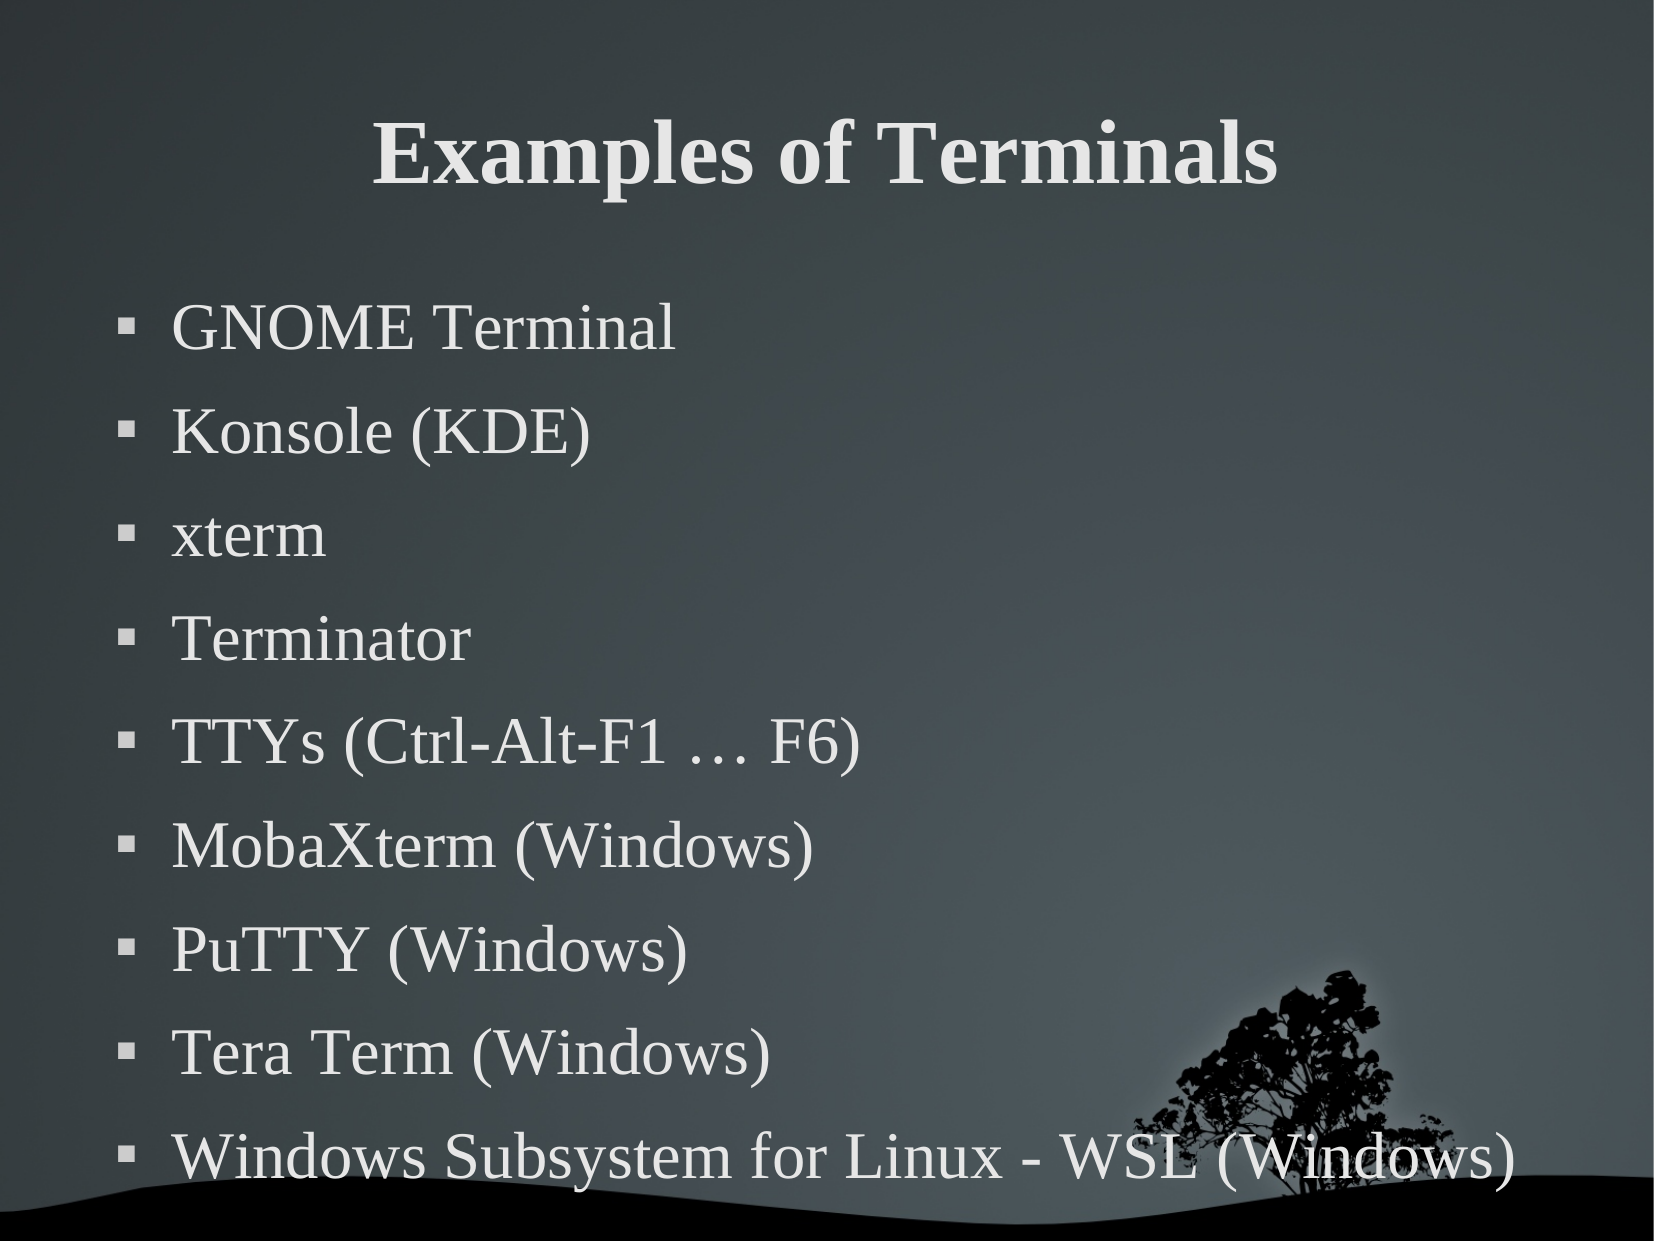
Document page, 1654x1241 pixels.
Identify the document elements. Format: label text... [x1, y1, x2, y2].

picture [0, 0, 1654, 1241]
list GNOME Terminal Konsole (KDE) xterm Terminator TTYs (Ctrl-Alt-F1 … F6) MobaXterm (Windows) PuTTY (Windows) Tera Term (Windows) Windows Subsystem for Linux - WSL (Windows) [82, 290, 1571, 1241]
title Examples of Terminals [82, 49, 1571, 257]
